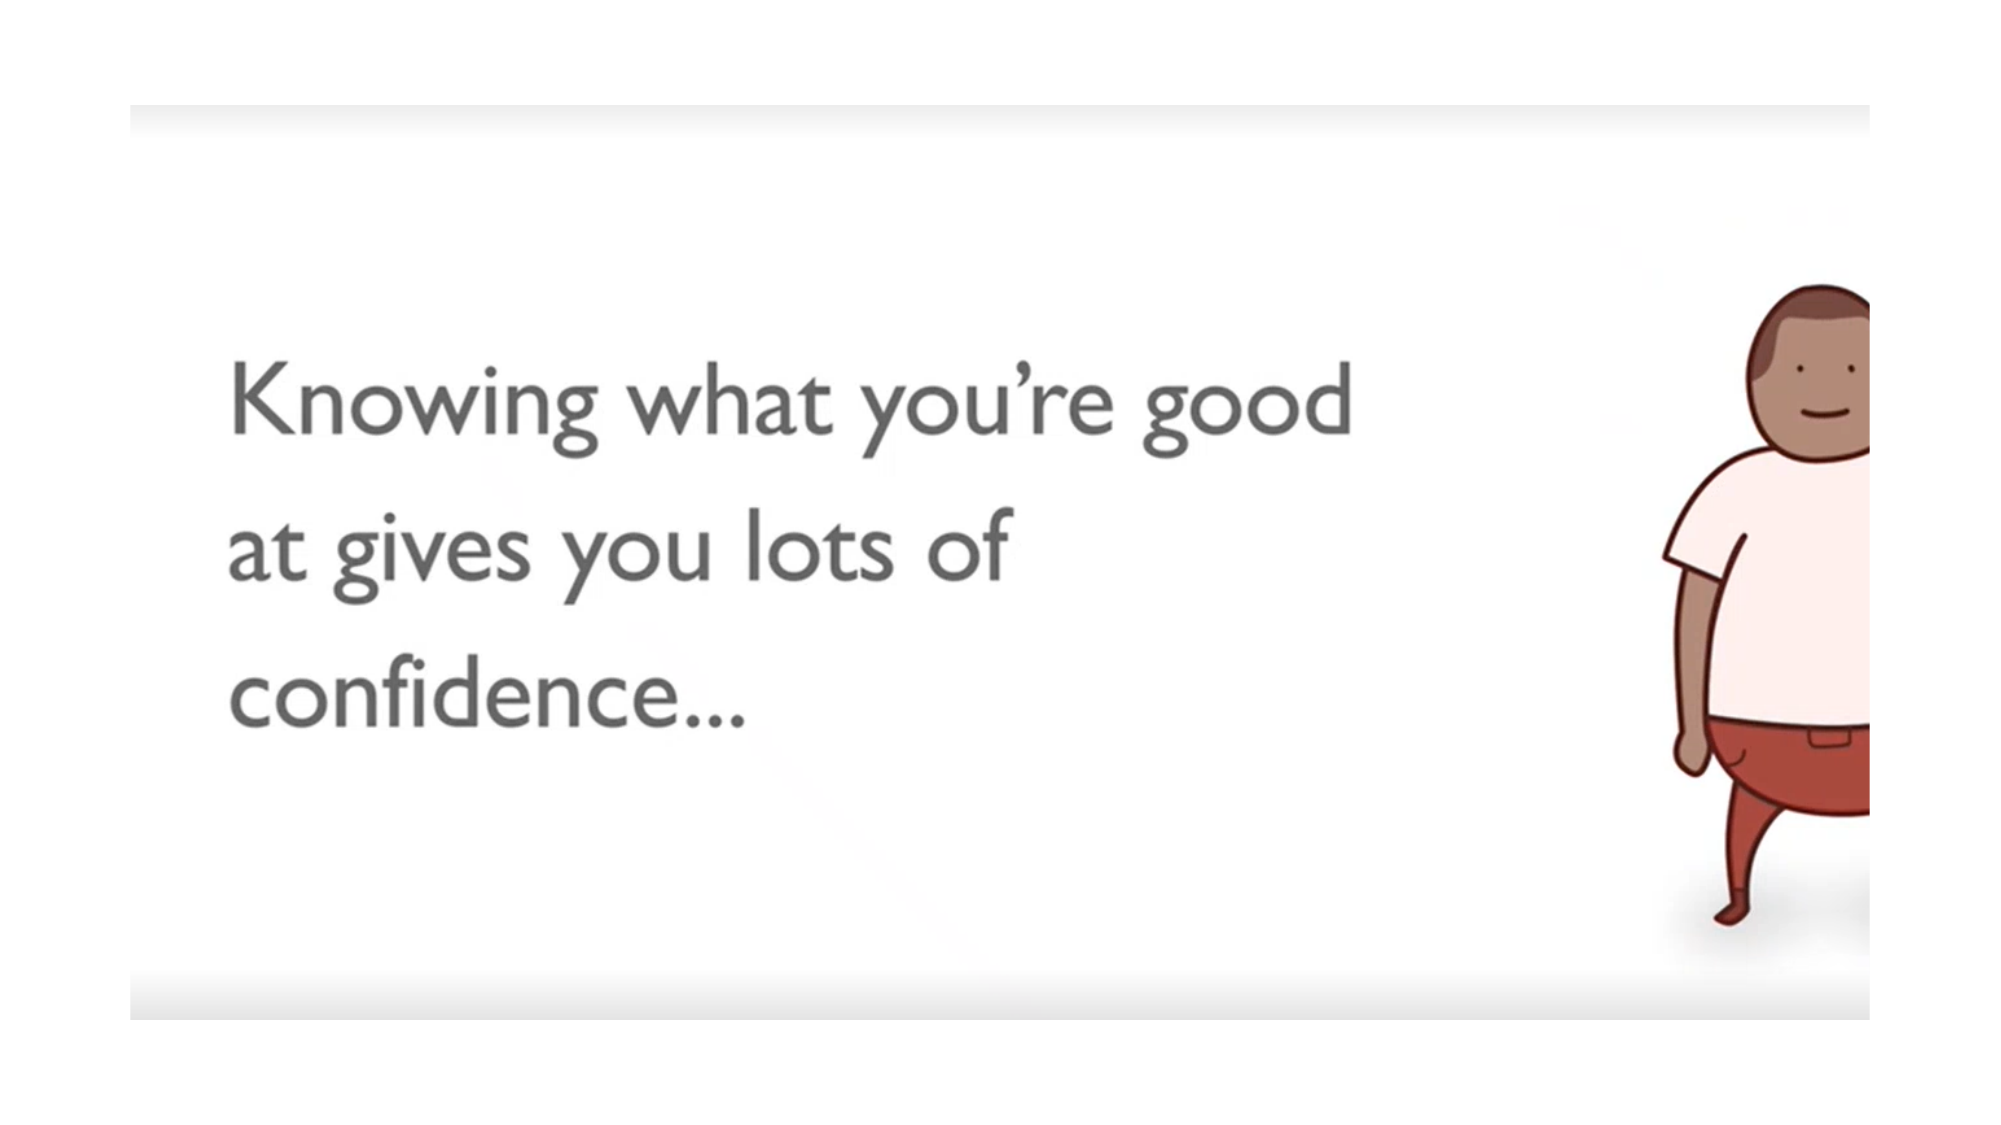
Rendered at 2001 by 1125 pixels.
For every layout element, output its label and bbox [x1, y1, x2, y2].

picture [130, 105, 1870, 1020]
